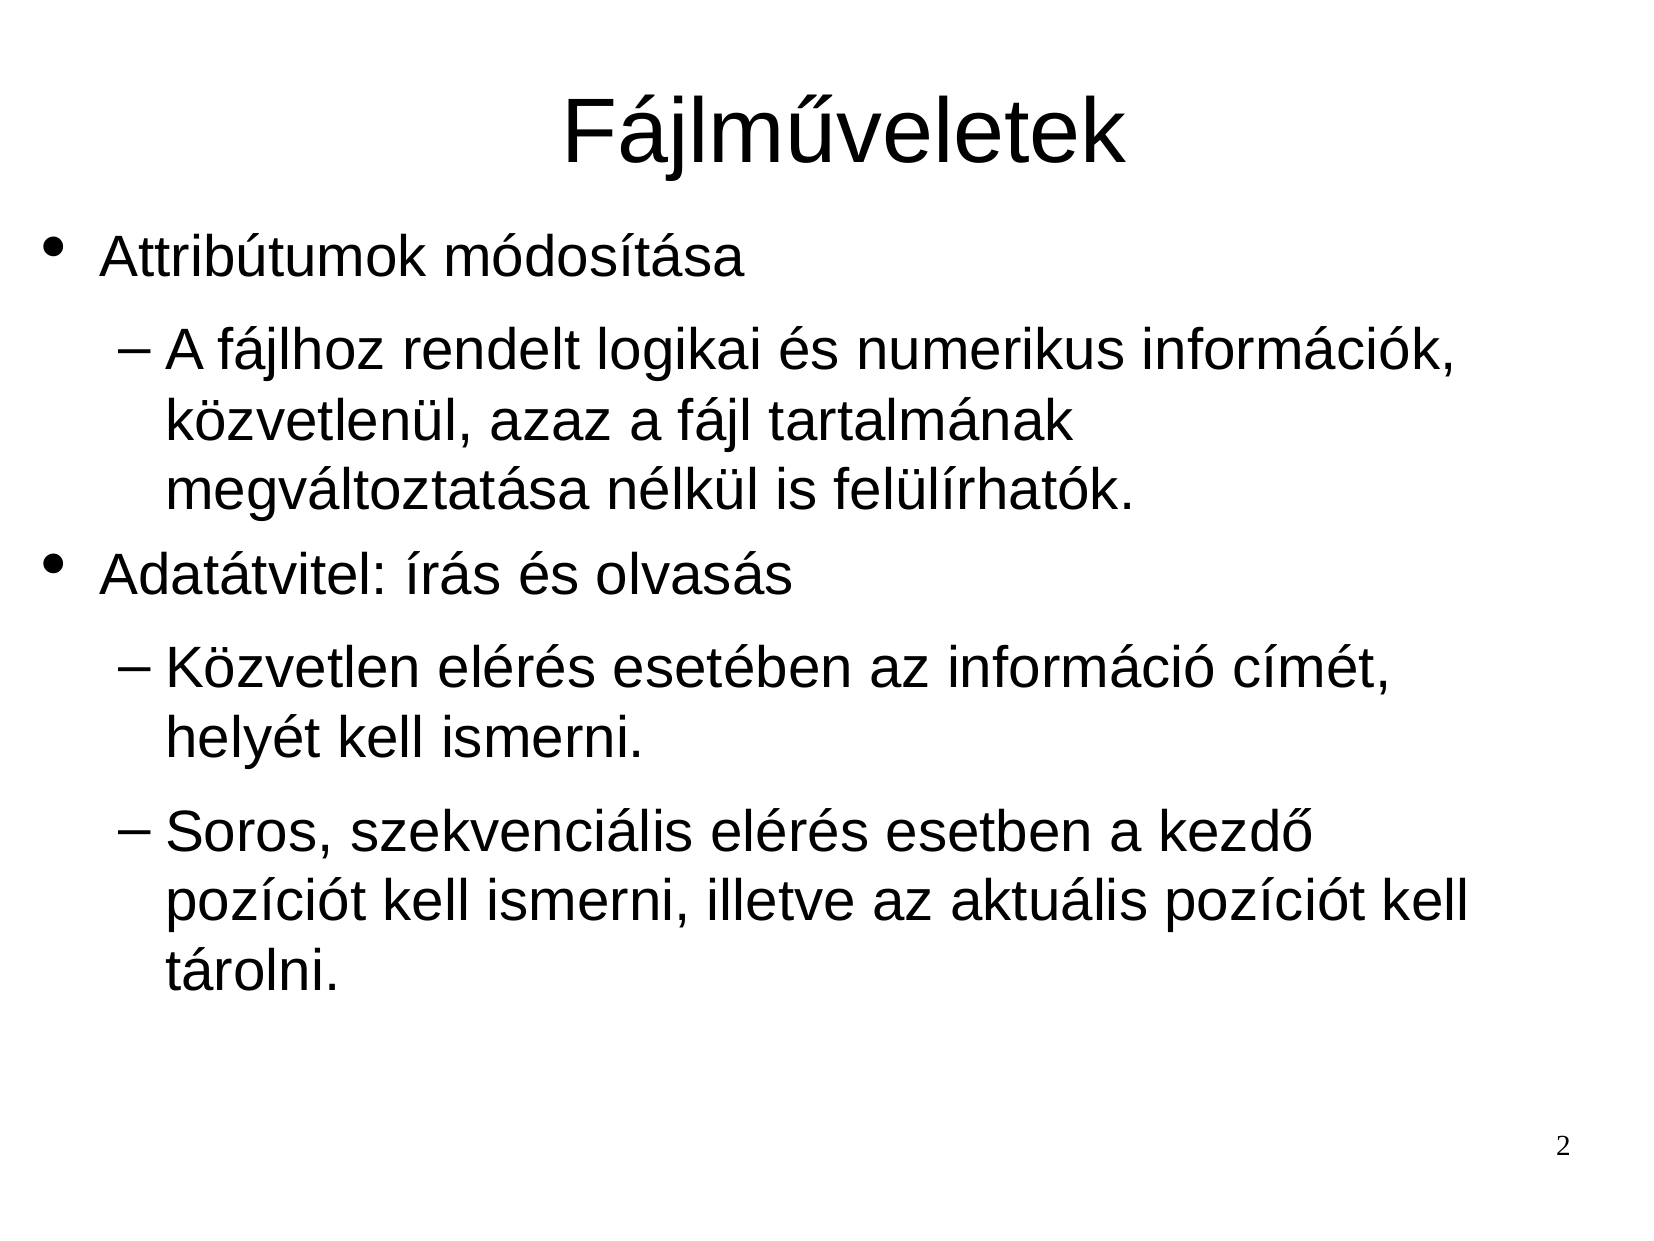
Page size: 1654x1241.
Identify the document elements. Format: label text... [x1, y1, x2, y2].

title Fájlműveletek [124, 40, 1530, 210]
list Attribútumok módosítása A fájlhoz rendelt logikai és numerikus információk, közvetlenül, azaz a fájl tartalmának megváltoztatása nélkül is felülírhatók. Adatátvitel: írás és olvasás Közvetlen elérés esetében az információ címét, helyét kell ismerni. Soros, szekvenciális elérés esetben a kezdő pozíciót kell ismerni, illetve az aktuális pozíciót kell tárolni. [28, 210, 1530, 1203]
